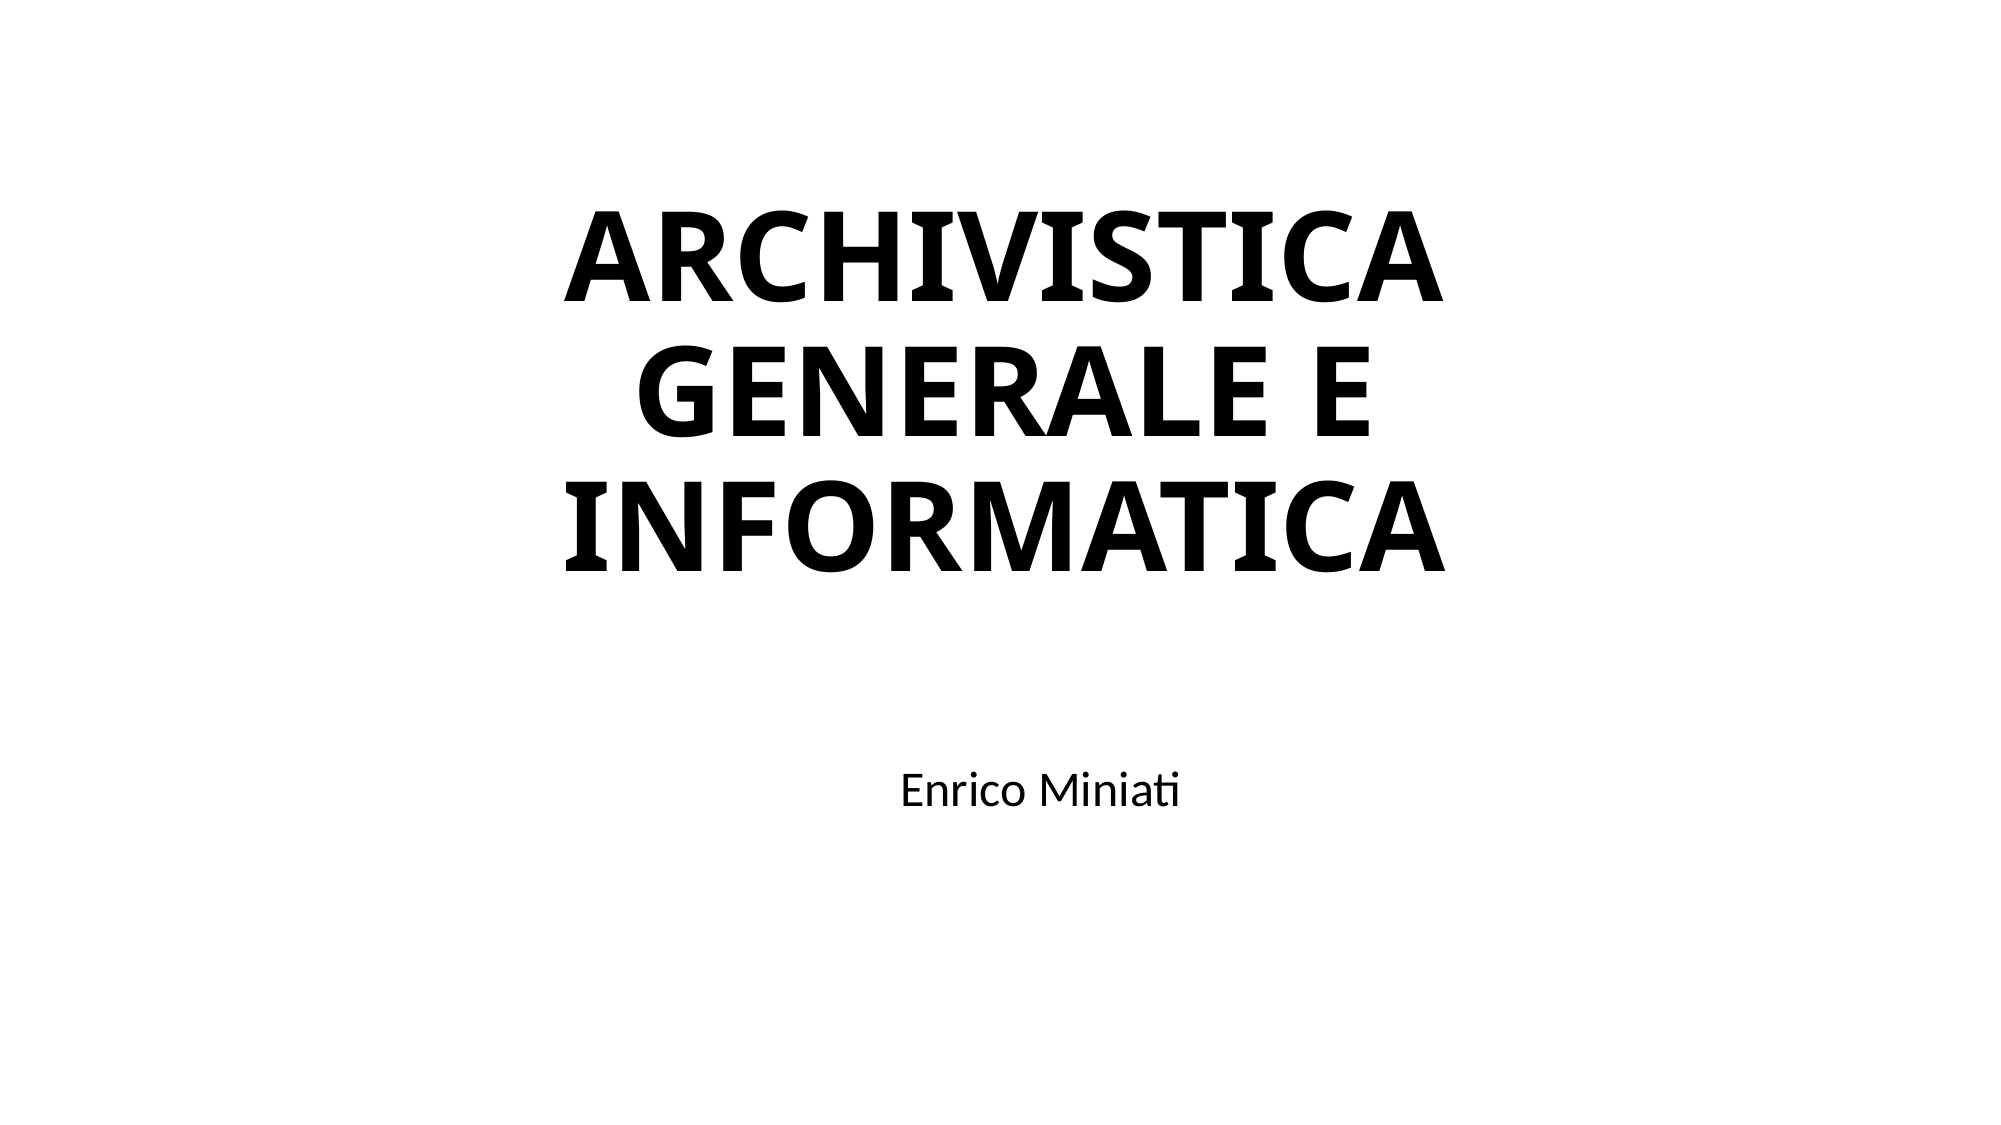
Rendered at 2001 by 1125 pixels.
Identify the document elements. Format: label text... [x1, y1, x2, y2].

subtitle Enrico Miniati [361, 756, 1721, 966]
title ARCHIVISTICA GENERALE E INFORMATICA [254, 168, 1755, 756]
